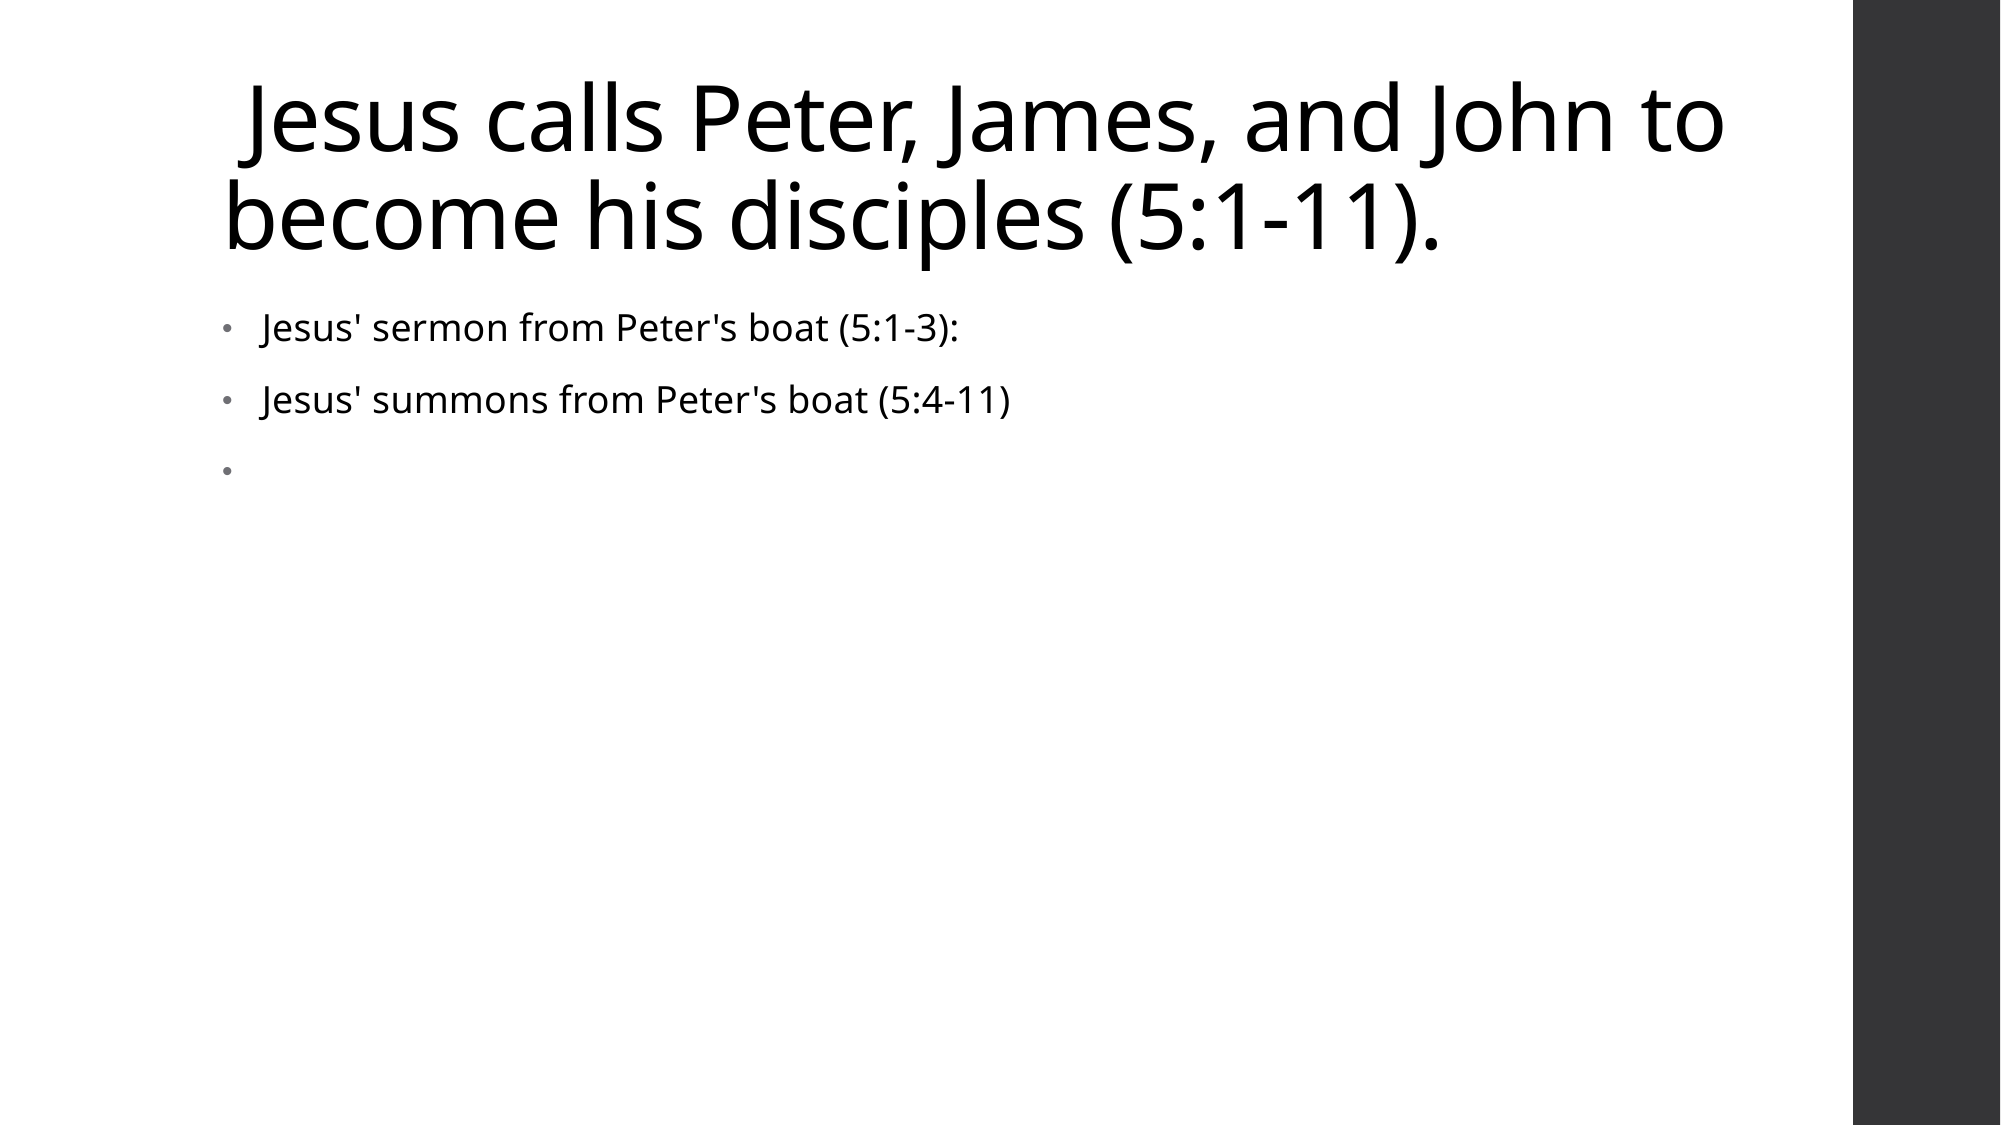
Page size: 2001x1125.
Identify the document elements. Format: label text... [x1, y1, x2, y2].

title Jesus calls Peter, James, and John to become his disciples (5:1-11). [206, 60, 1797, 278]
list Jesus' sermon from Peter's boat (5:1-3): Jesus' summons from Peter's boat (5:4-11) [206, 299, 1617, 1014]
